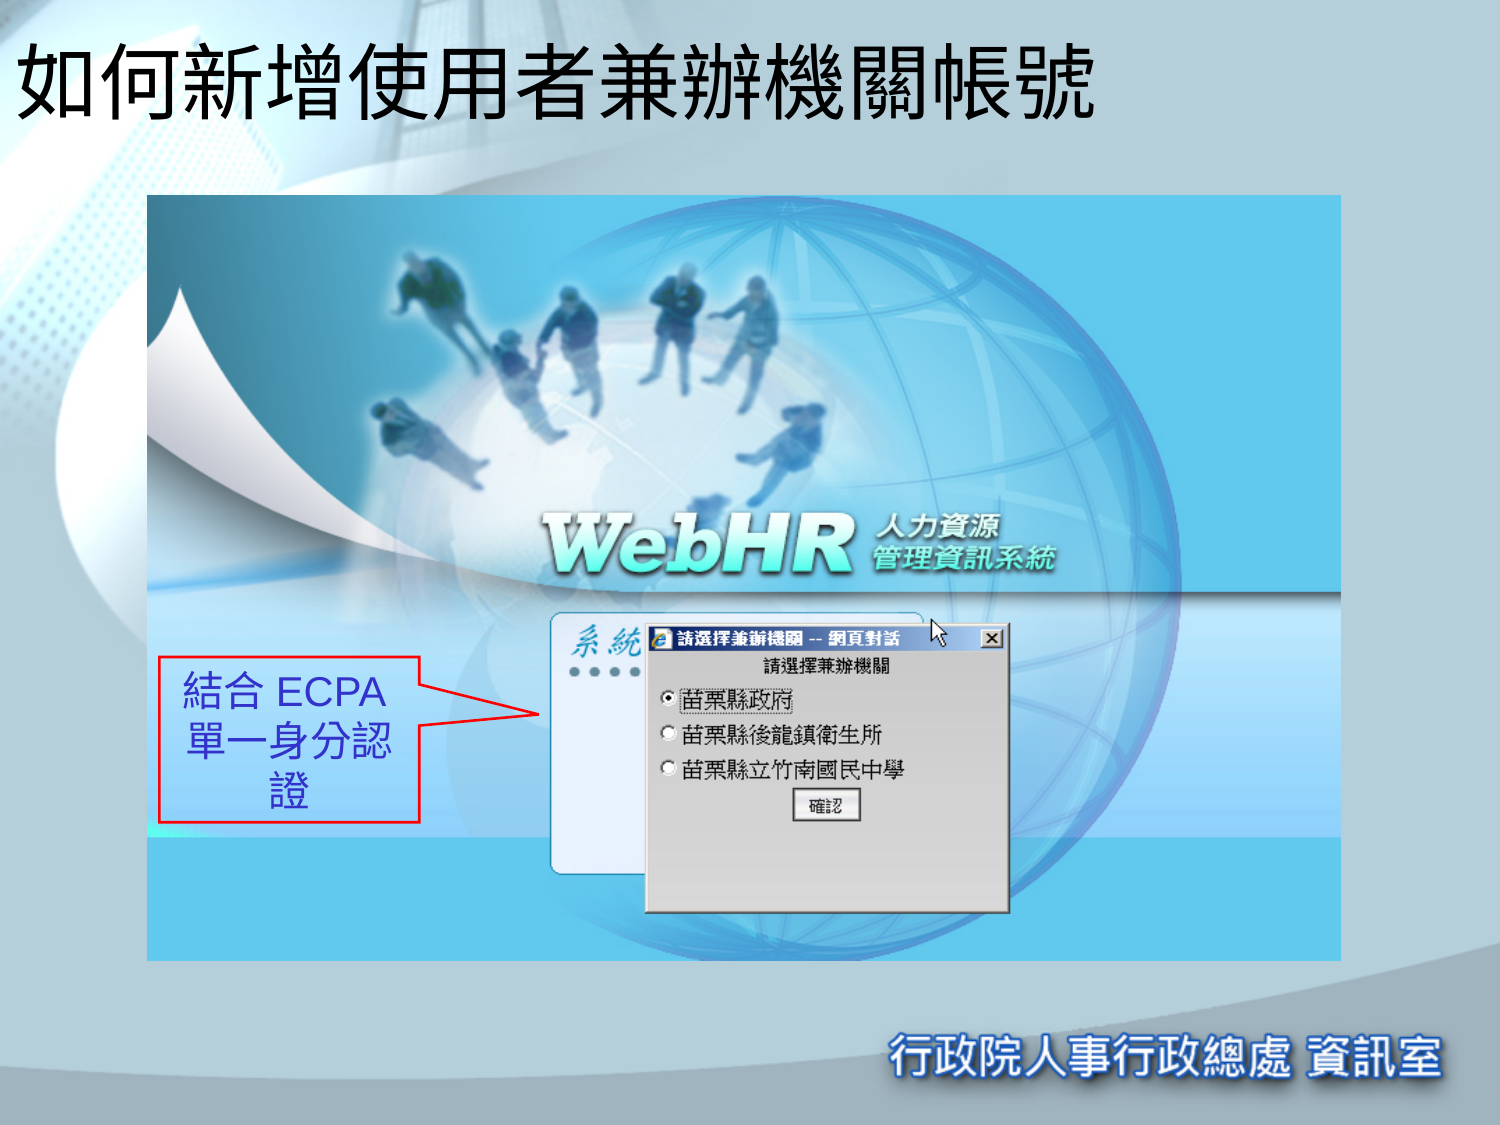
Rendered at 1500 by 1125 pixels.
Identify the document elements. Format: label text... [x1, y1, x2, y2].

text_box 結合ECPA單一身分認證 [159, 657, 539, 823]
text_box 如何新增使用者兼辦機關帳號 [0, 0, 1500, 161]
picture [147, 195, 1341, 961]
